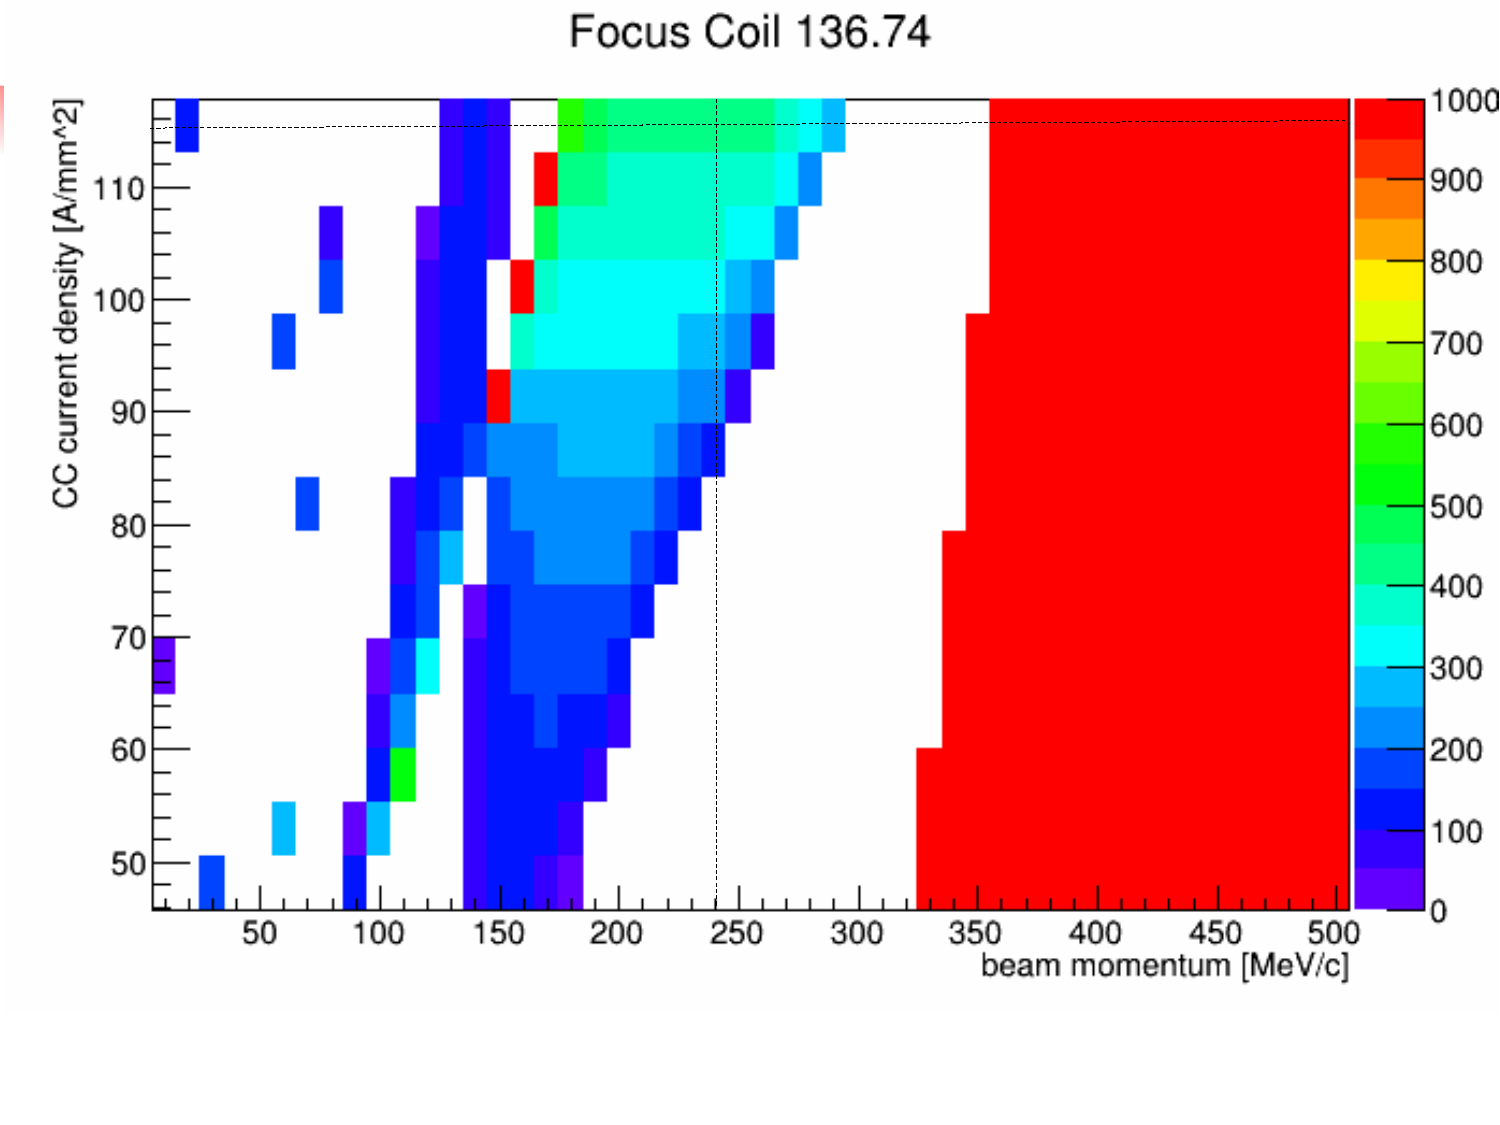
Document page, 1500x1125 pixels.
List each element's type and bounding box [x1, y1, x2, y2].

picture [4, 0, 1500, 1013]
